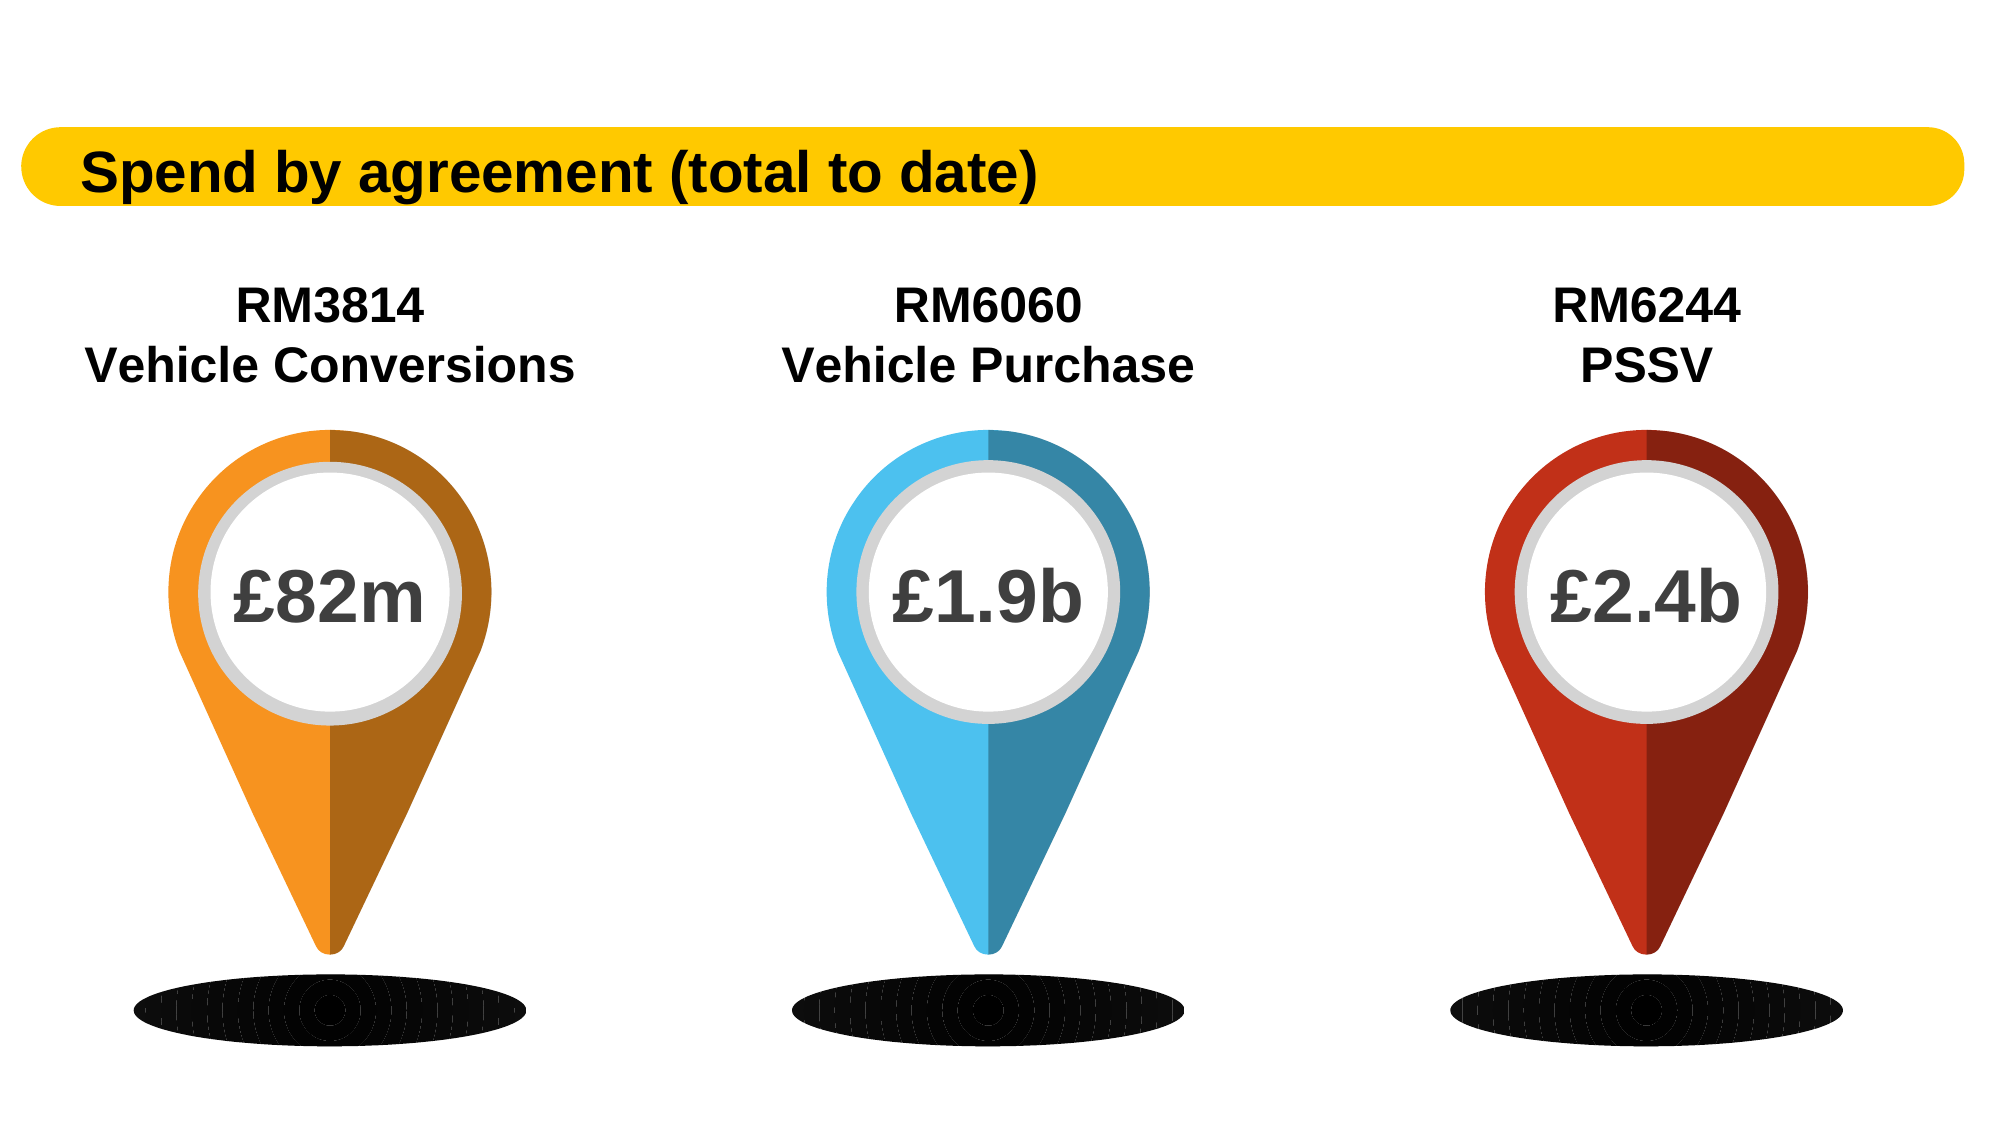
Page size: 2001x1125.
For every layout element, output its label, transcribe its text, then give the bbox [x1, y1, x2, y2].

text_box [791, 974, 1185, 1047]
text_box [168, 429, 492, 955]
text_box [1450, 974, 1843, 1047]
text_box RM3814 Vehicle Conversions [33, 265, 628, 389]
text_box £82m [210, 472, 450, 712]
text_box [133, 974, 527, 1047]
text_box Spend by agreement (total to date) [65, 118, 1094, 174]
text_box £1.9b [868, 472, 1108, 712]
text_box RM6060 Vehicle Purchase [691, 265, 1286, 389]
text_box £2.4b [1527, 472, 1767, 712]
text_box [1484, 429, 1809, 955]
text_box RM6244 PSSV [1349, 265, 1944, 389]
text_box [826, 429, 1150, 955]
